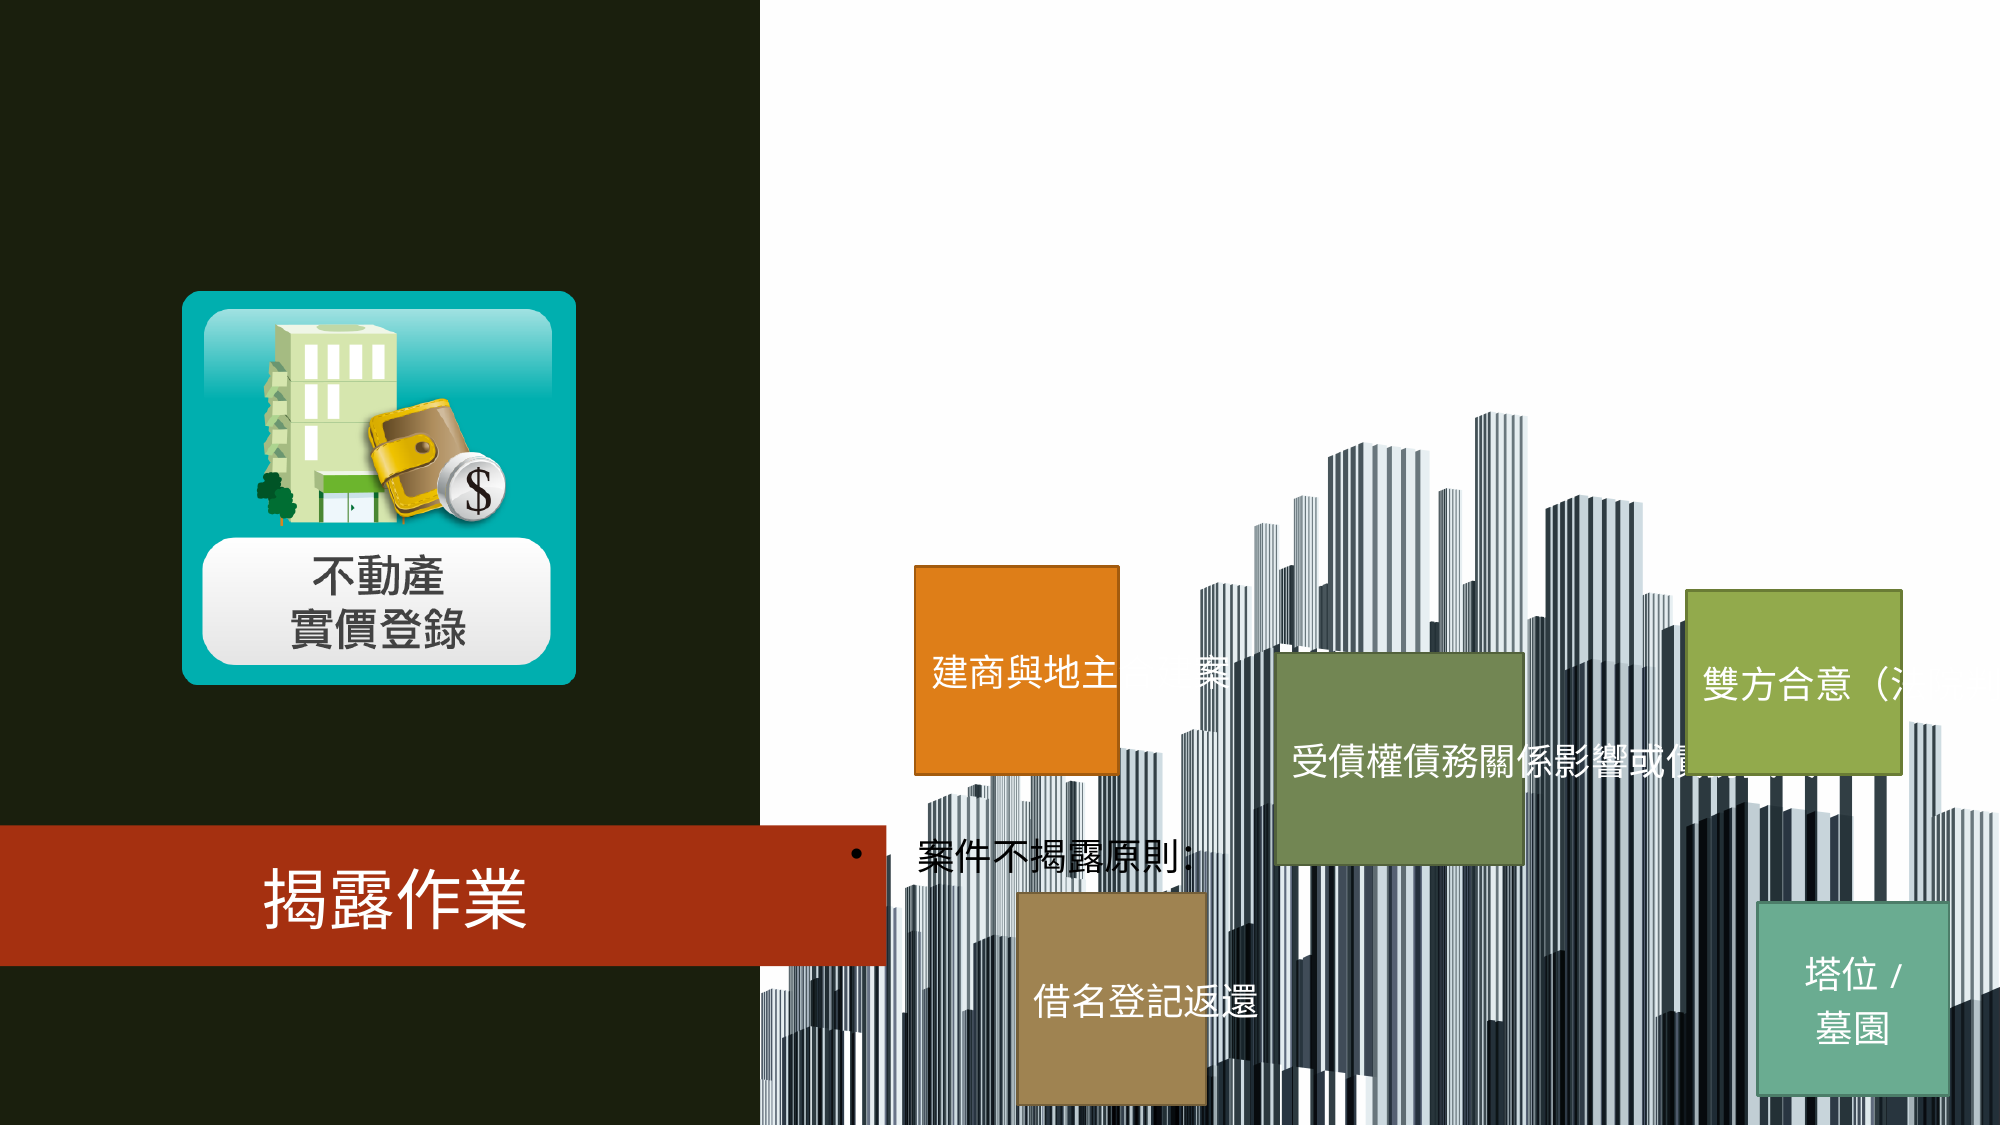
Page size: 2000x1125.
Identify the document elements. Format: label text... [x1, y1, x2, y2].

subtitle 揭露作業 [246, 851, 867, 941]
text_box 建商與地主合建案 [915, 566, 1119, 775]
picture [760, 0, 2000, 1125]
text_box 雙方合意（法院判決）解除契約 [1686, 590, 1902, 775]
picture [1902, 685, 1909, 696]
text_box 借名登記返還 [1017, 893, 1206, 1106]
picture [182, 291, 576, 685]
text_box 受債權債務關係影響或債務抵償 [1275, 653, 1524, 866]
text_box 案件不揭露原則： 1.總價為0。 2.單價過高或過低案件。 3.經民眾檢舉，尚在調查之案件。 4.其他申報內容有疑義案件。 [835, 154, 2000, 622]
text_box [0, 0, 887, 1125]
picture [1902, 676, 1910, 682]
text_box 塔位/ 墓園 [1757, 902, 1949, 1096]
